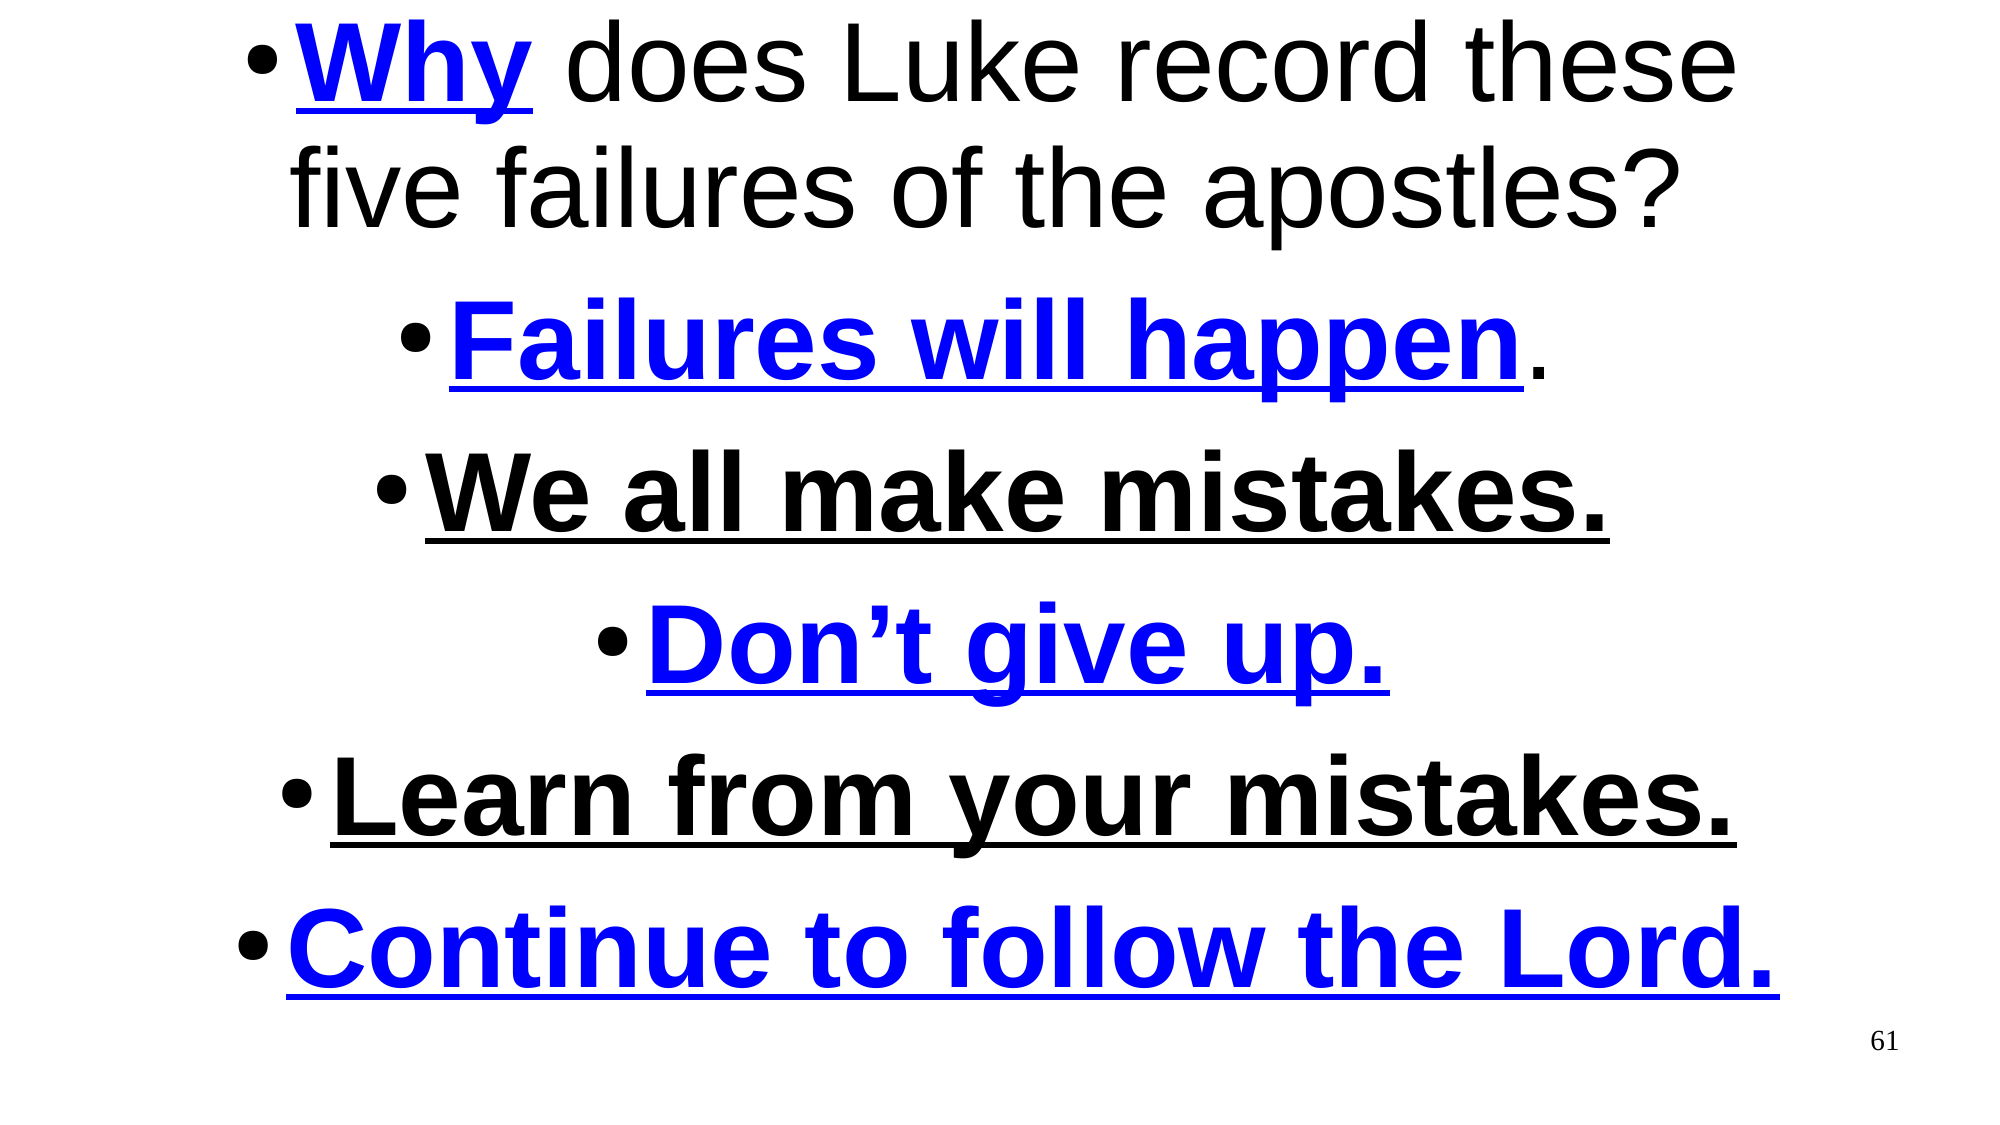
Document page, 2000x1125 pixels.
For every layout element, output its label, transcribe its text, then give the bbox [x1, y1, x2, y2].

list Why does Luke record these five failures of the apostles? Failures will happen. We all make mistakes. Don’t give up. Learn from your mistakes. Continue to follow the Lord. [0, 0, 1996, 1123]
